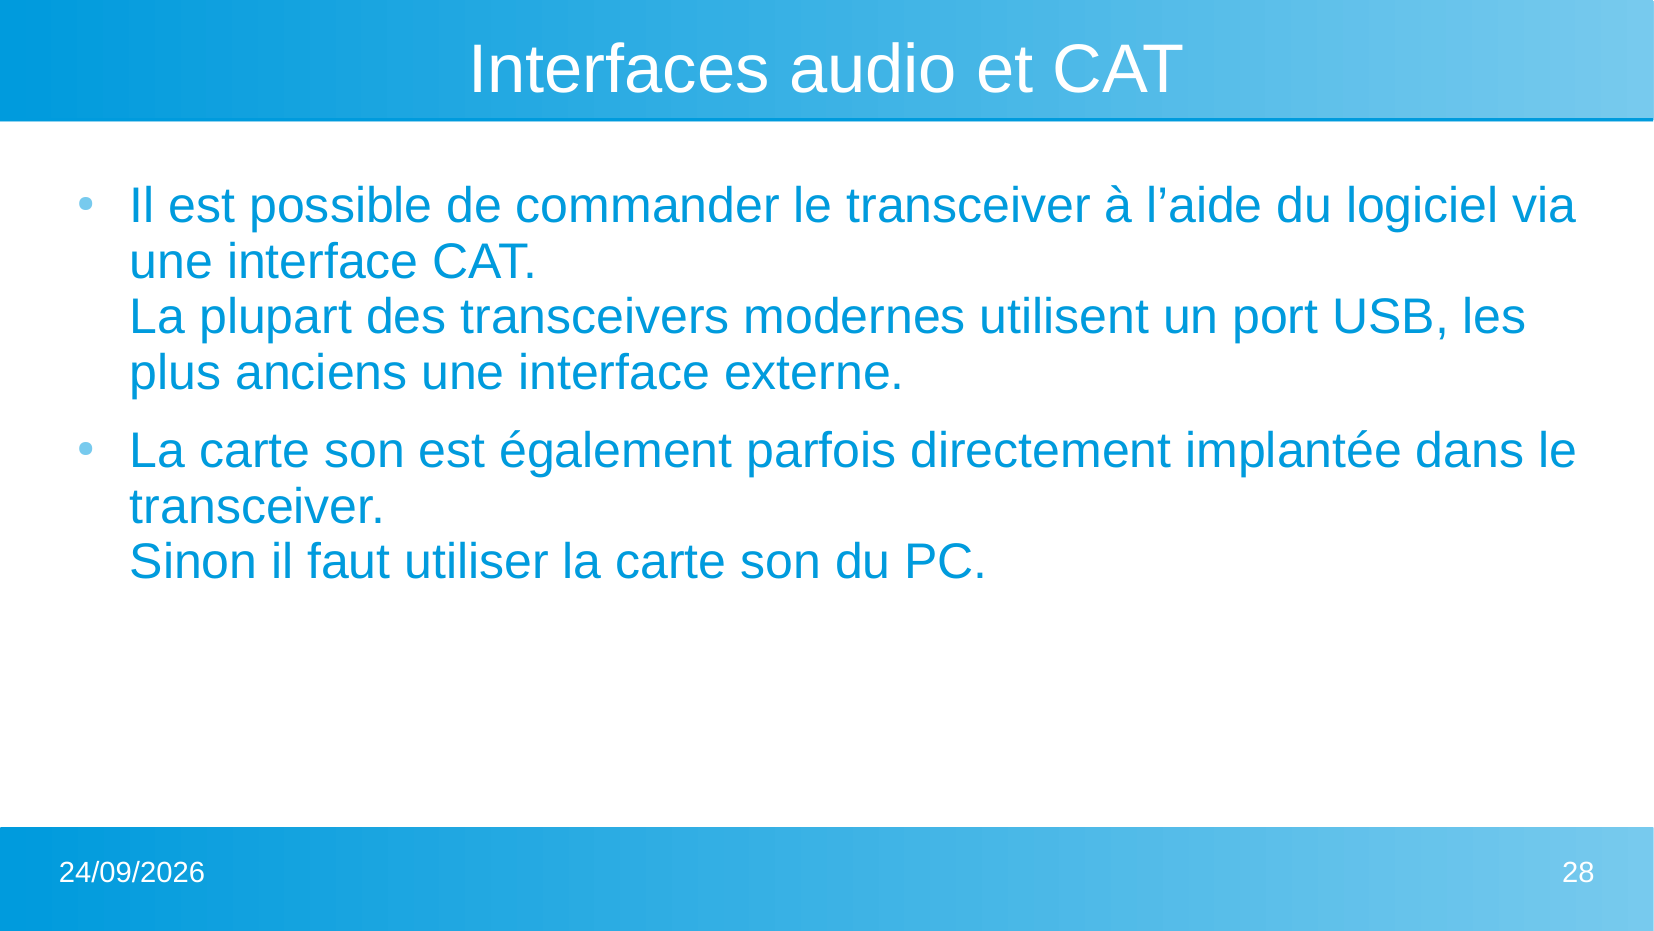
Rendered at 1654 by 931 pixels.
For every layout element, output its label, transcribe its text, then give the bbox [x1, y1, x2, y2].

title Interfaces audio et CAT [59, 29, 1595, 108]
list Il est possible de commander le transceiver à l’aide du logiciel via une interface CAT. La plupart des transceivers modernes utilisent un port USB, les plus anciens une interface externe. La carte son est également parfois directement implantée dans le transceiver. Sinon il faut utiliser la carte son du PC. [59, 177, 1595, 768]
